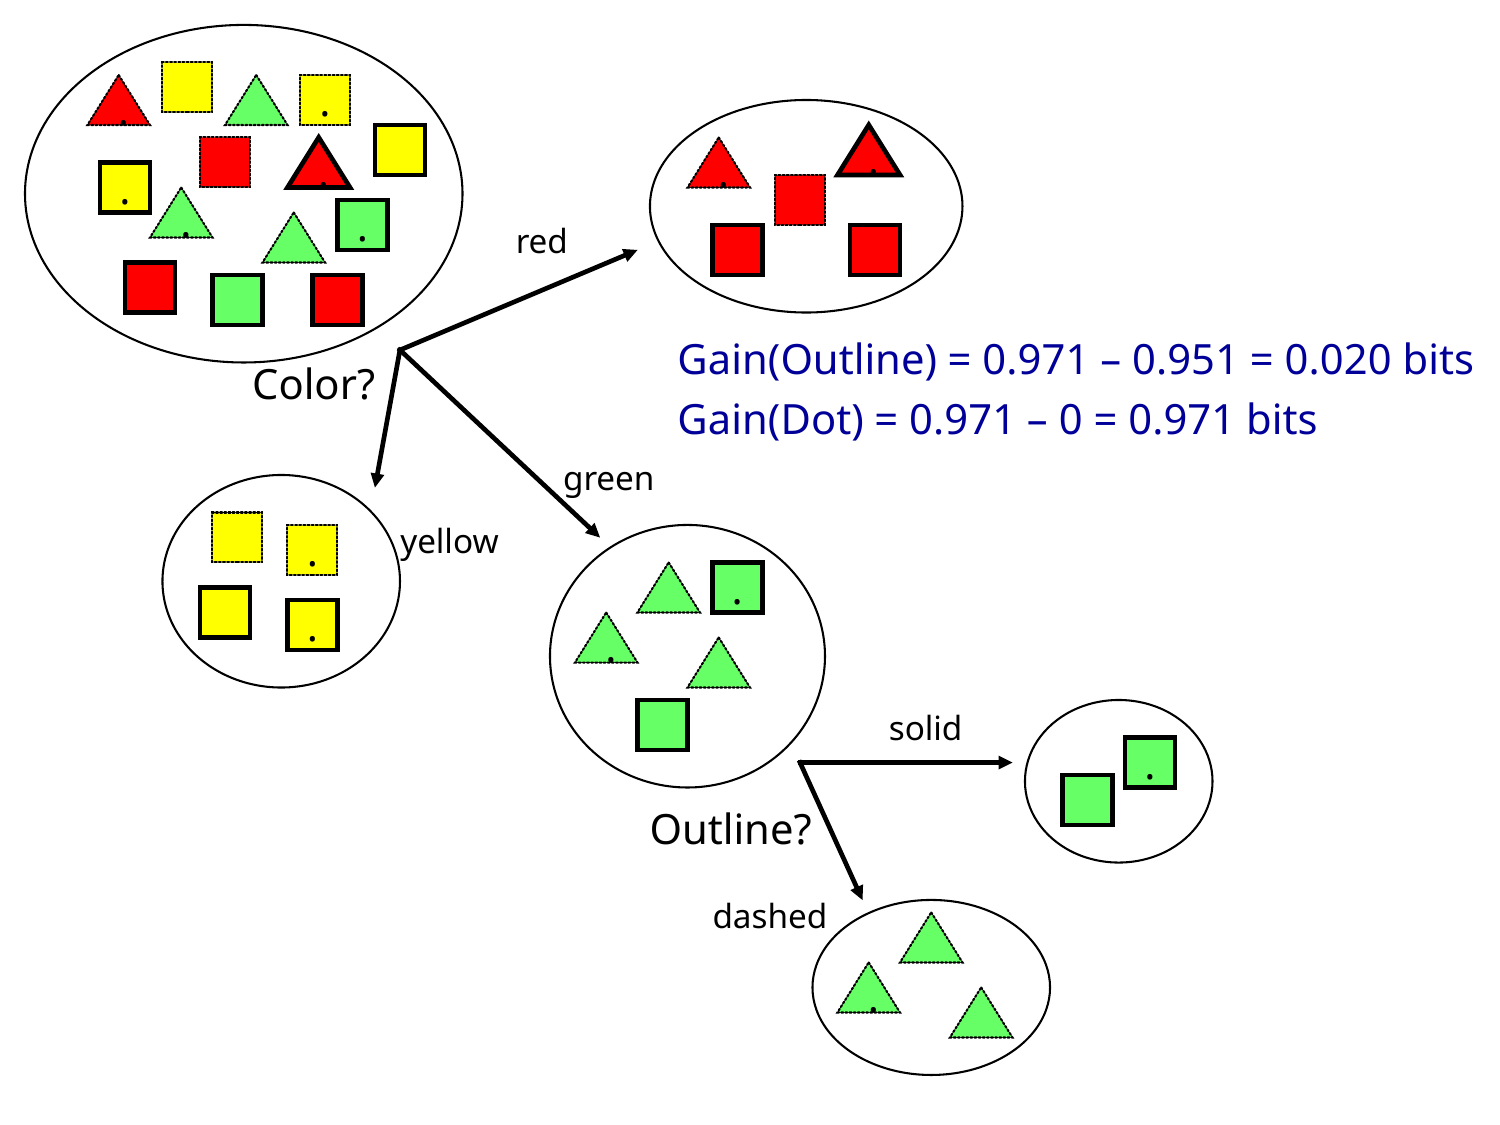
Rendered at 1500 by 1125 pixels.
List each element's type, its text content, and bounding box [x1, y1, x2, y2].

text_box [225, 75, 288, 126]
text_box [212, 512, 263, 563]
text_box [375, 124, 425, 175]
text_box . [337, 199, 388, 250]
text_box . [287, 524, 338, 575]
text_box [687, 637, 751, 688]
text_box . [300, 75, 350, 125]
text_box . [712, 562, 763, 613]
text_box Gain(Outline) = 0.971 – 0.951 = 0.020 bits Gain(Dot) = 0.971 – 0 = 0.971 bits [662, 324, 1500, 475]
text_box [262, 212, 326, 263]
text_box [712, 224, 763, 275]
text_box . [574, 612, 638, 663]
text_box . [287, 599, 338, 650]
text_box yellow [385, 512, 514, 568]
text_box . [87, 75, 151, 126]
text_box dashed [697, 887, 843, 943]
text_box . [837, 124, 901, 175]
text_box [849, 224, 900, 275]
text_box [637, 562, 700, 613]
text_box green [548, 449, 670, 506]
text_box . [287, 137, 351, 188]
text_box [900, 912, 963, 963]
text_box . [150, 187, 213, 238]
text_box red [501, 212, 583, 268]
text_box [199, 137, 250, 188]
text_box [312, 274, 363, 325]
text_box . [99, 162, 150, 213]
text_box . [1125, 737, 1176, 788]
text_box [637, 699, 688, 750]
text_box . [837, 962, 901, 1013]
text_box [212, 274, 263, 325]
text_box [949, 987, 1013, 1038]
text_box Outline? [634, 795, 827, 861]
text_box . [687, 137, 751, 188]
text_box [1062, 774, 1113, 825]
text_box [162, 62, 213, 113]
text_box Color? [237, 350, 391, 416]
text_box solid [874, 699, 978, 756]
text_box [124, 262, 175, 313]
text_box [774, 174, 825, 225]
text_box [200, 587, 250, 638]
